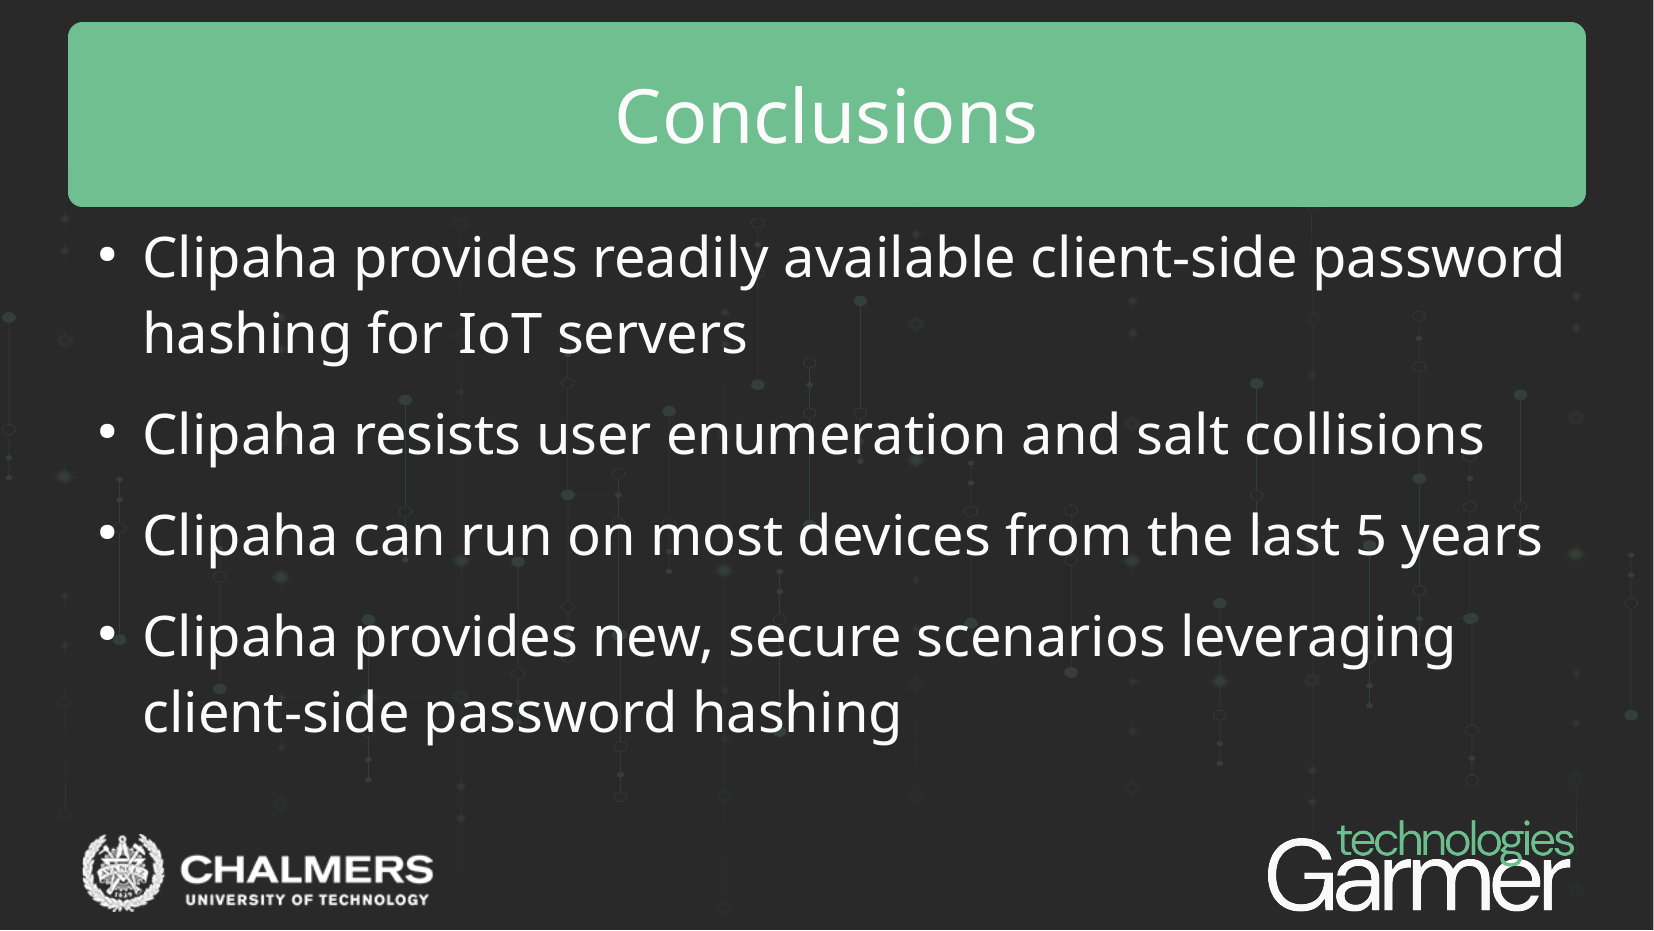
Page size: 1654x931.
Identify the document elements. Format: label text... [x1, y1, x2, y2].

picture [1246, 807, 1607, 912]
picture [82, 834, 443, 912]
list Clipaha provides readily available client-side password hashing for IoT servers Clipaha resists user enumeration and salt collisions Clipaha can run on most devices from the last 5 years Clipaha provides new, secure scenarios leveraging client-side password hashing [82, 217, 1571, 758]
title Conclusions [82, 37, 1571, 193]
